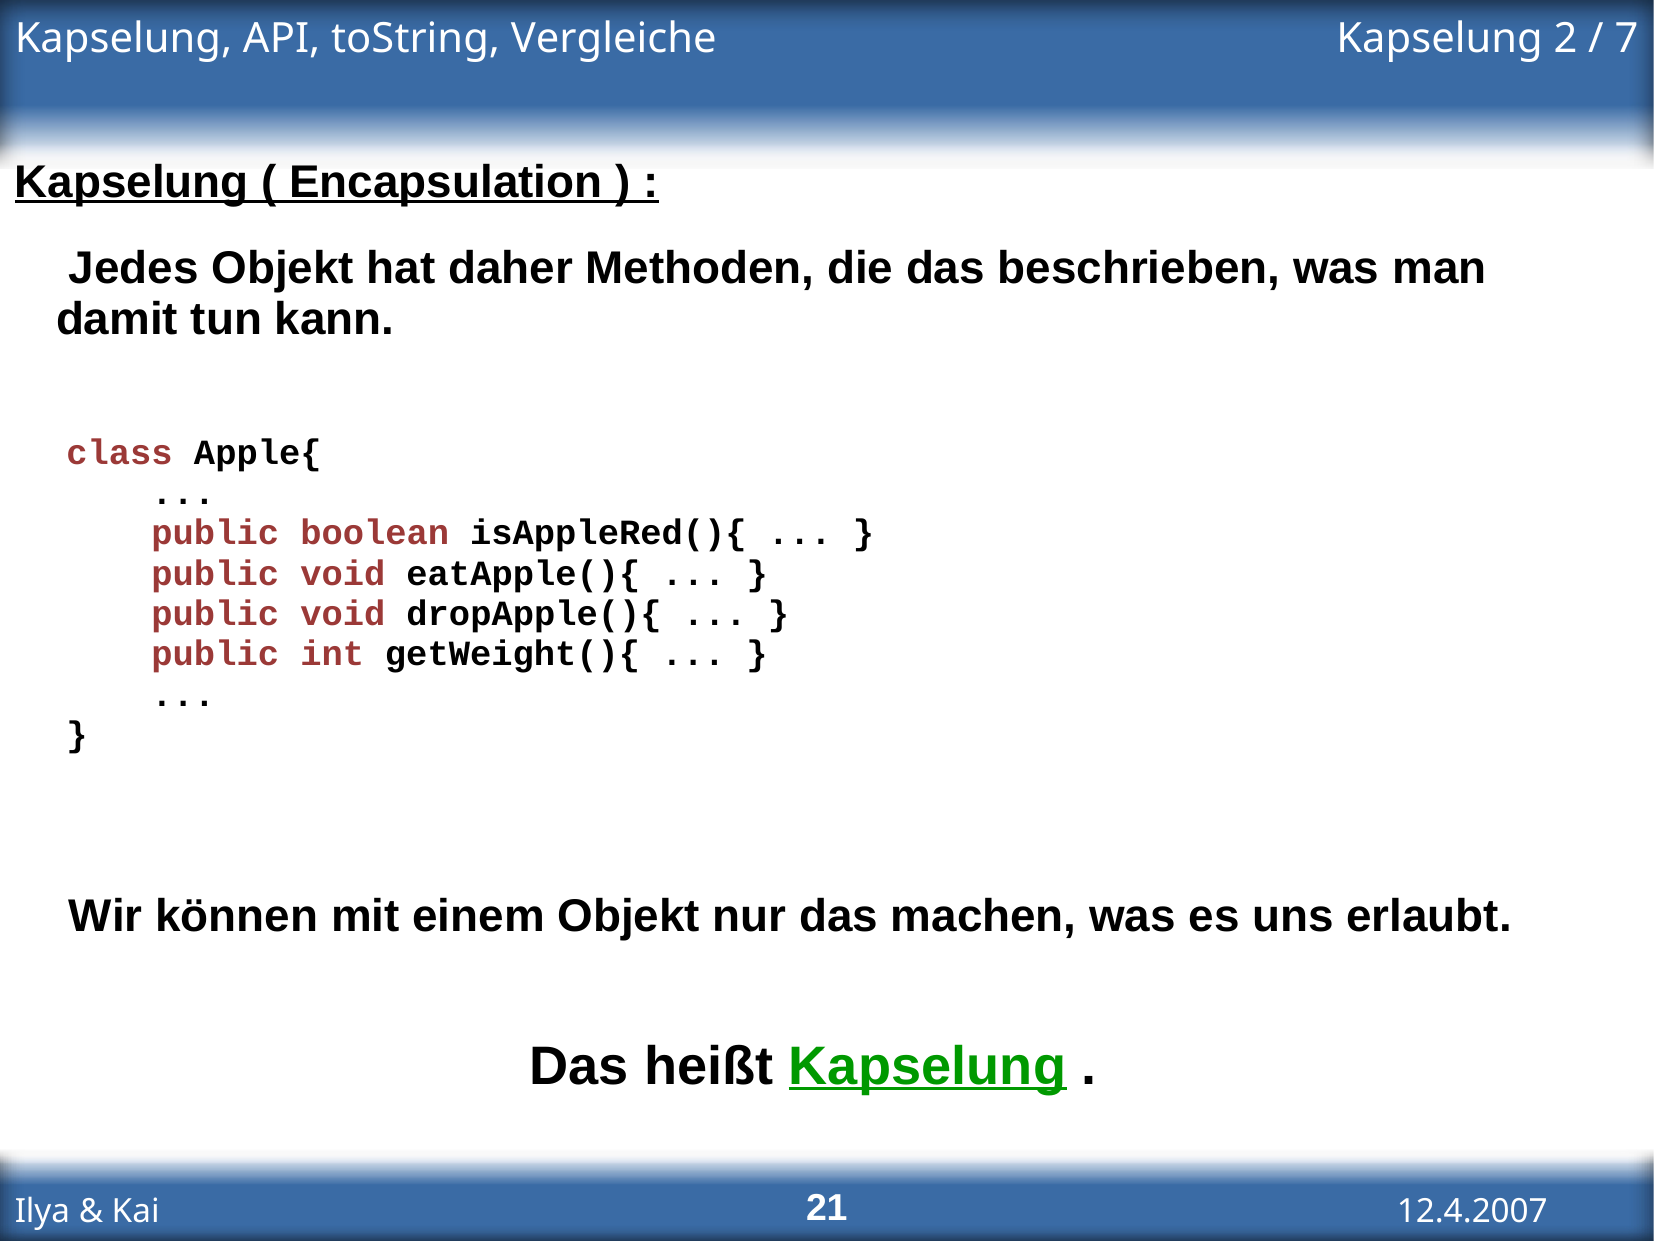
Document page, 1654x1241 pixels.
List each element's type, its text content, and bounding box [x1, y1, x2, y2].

text_box Kapselung ( Encapsulation ) : [0, 148, 1654, 216]
text_box Kapselung 2 / 7 [1226, 0, 1654, 73]
picture [0, 1149, 1654, 1241]
text_box Jedes Objekt hat daher Methoden, die das beschrieben, was man damit tun kann. [41, 234, 1585, 353]
text_box Das heißt Kapselung . [41, 1027, 1585, 1104]
text_box class Apple{ ... public boolean isAppleRed(){ ... } public void eatApple(){ ... } public void dropApple(){ ... } public int getWeight(){ ... } ... } [51, 427, 1613, 765]
text_box Wir können mit einem Objekt nur das machen, was es uns erlaubt. [41, 881, 1585, 949]
picture [0, 0, 1654, 148]
